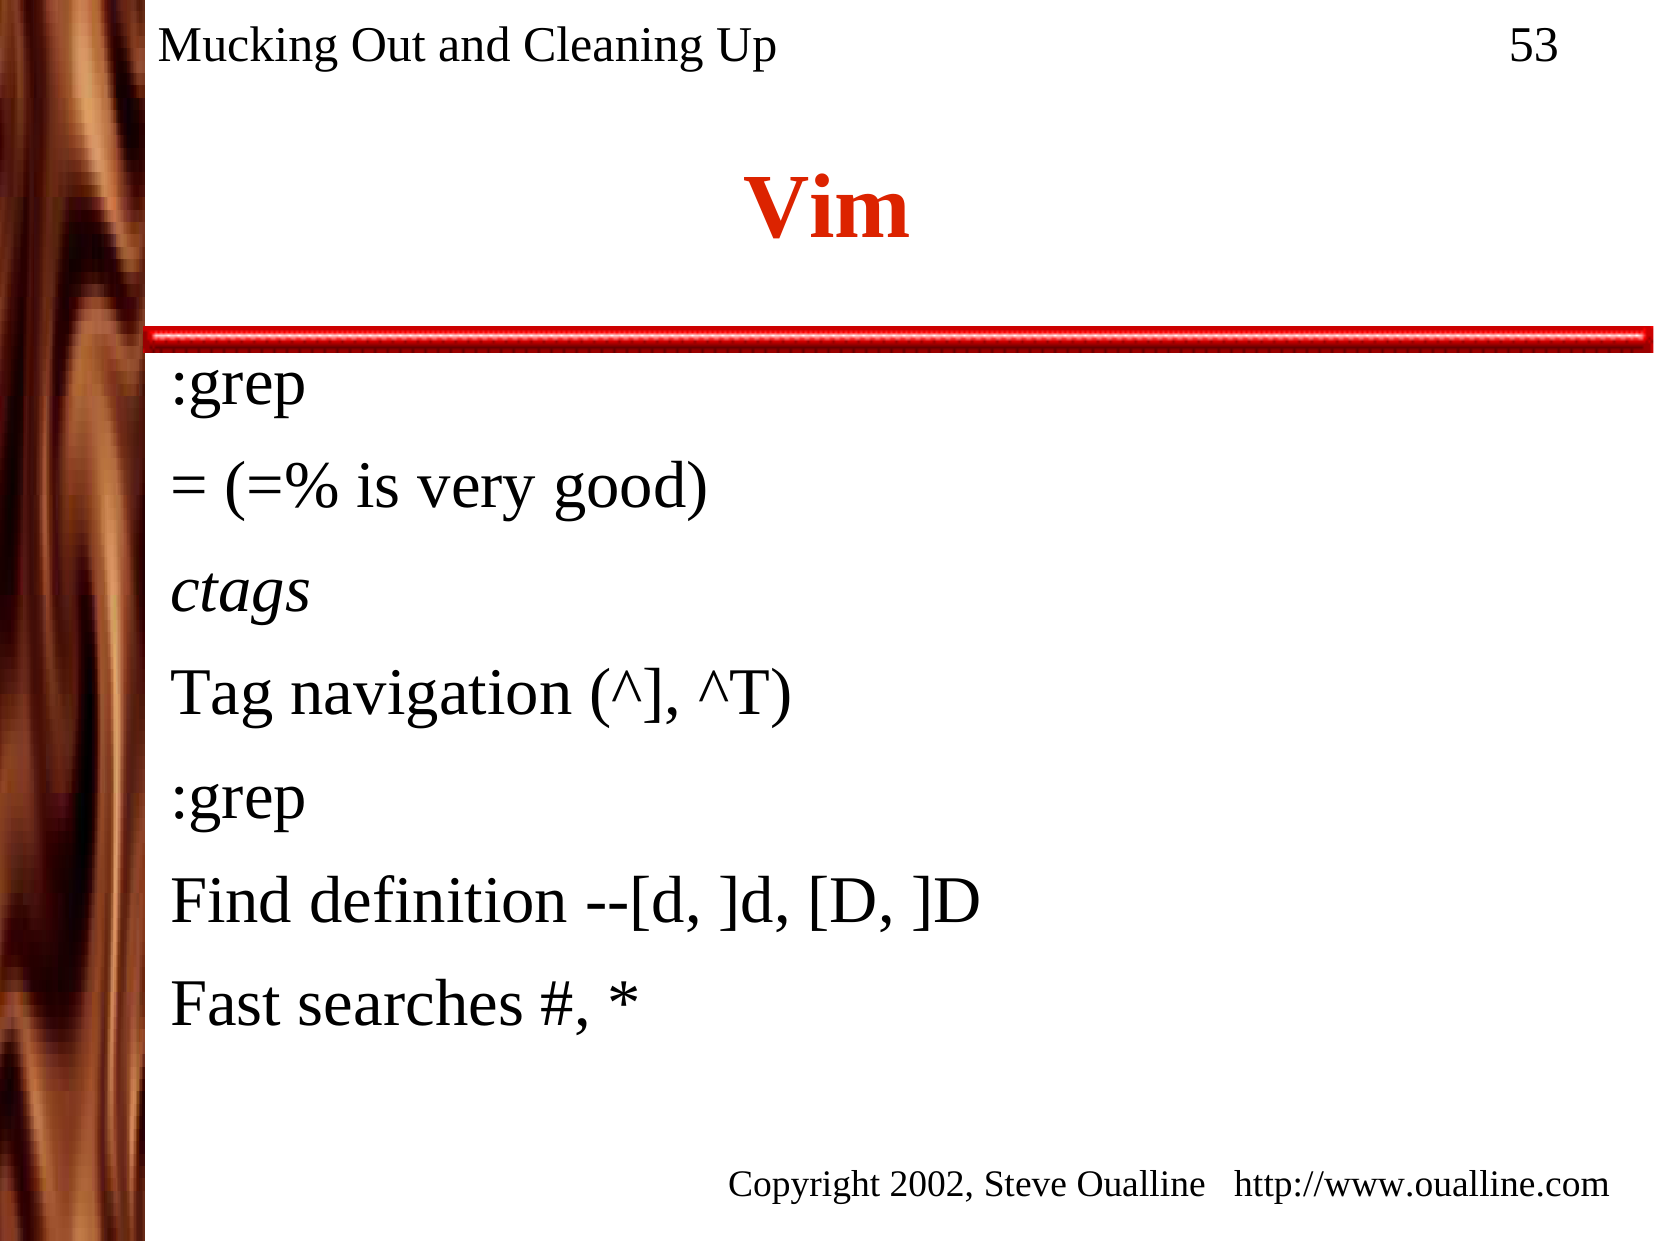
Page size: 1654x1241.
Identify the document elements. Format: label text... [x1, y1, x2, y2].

picture [0, 0, 1654, 1241]
title Vim [121, 102, 1534, 310]
list :grep = (=% is very good) ctags Tag navigation (^], ^T) :grep Find definition --[d, ]d, [D, ]D Fast searches #, * [158, 344, 1534, 1127]
